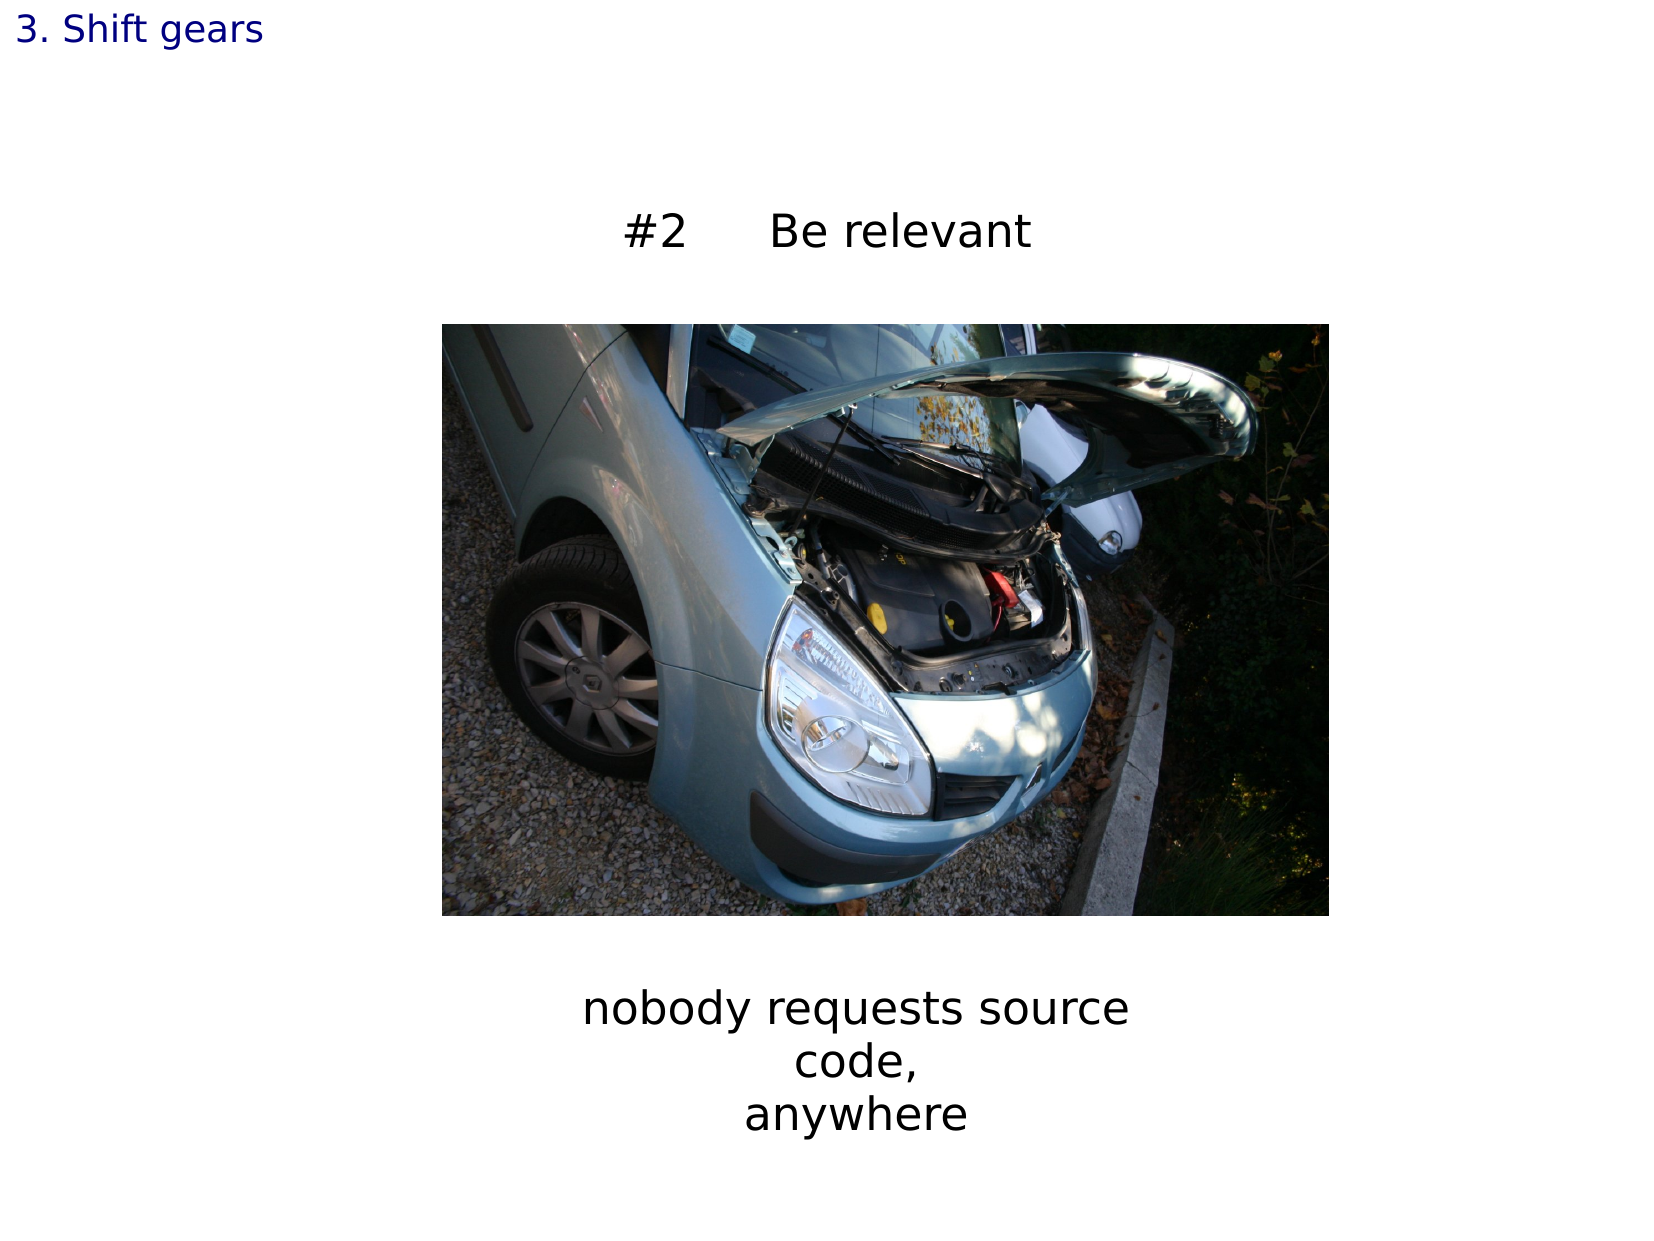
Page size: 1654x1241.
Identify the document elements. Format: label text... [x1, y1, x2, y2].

text_box 3. Shift gears [0, 0, 768, 59]
picture [442, 324, 1329, 916]
text_box #2 Be relevant [0, 197, 1654, 266]
text_box nobody requests source code, anywhere [501, 974, 1211, 1150]
